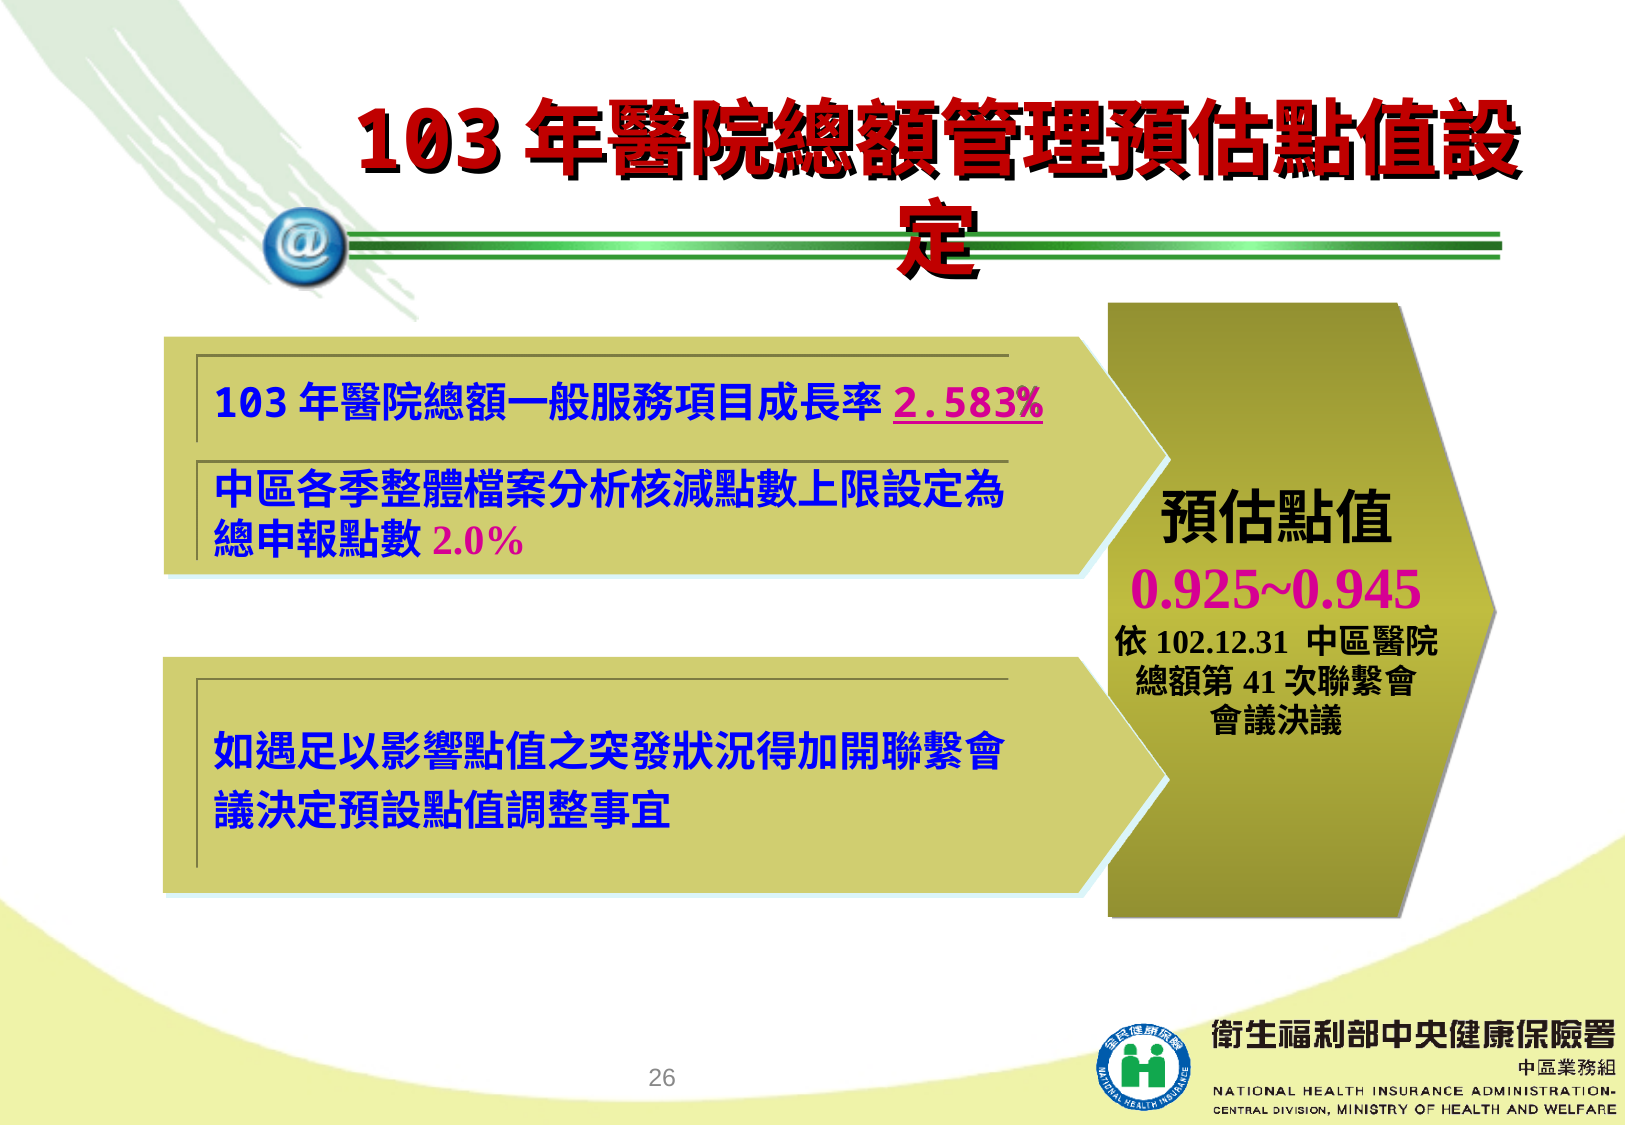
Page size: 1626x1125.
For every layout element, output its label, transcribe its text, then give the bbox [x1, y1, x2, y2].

text_box [162, 656, 1165, 893]
text_box 預估點值 0.925~0.945 依102.12.31 中區醫院 總額第41次聯繫會 會議決議 [1107, 302, 1494, 917]
text_box 如遇足以影響點值之突發狀況得加開聯繫會 議決定預設點值調整事宜 [198, 680, 1011, 869]
text_box [633, 1046, 1013, 1107]
text_box 103年醫院總額一般服務項目成長率2.583% [198, 357, 1011, 444]
title 103年醫院總額管理預估點值設定 [304, 78, 1569, 209]
text_box 中區各季整體檔案分析核減點數上限設定為 總申報點數2.0% [198, 463, 1011, 562]
text_box [163, 336, 1166, 575]
